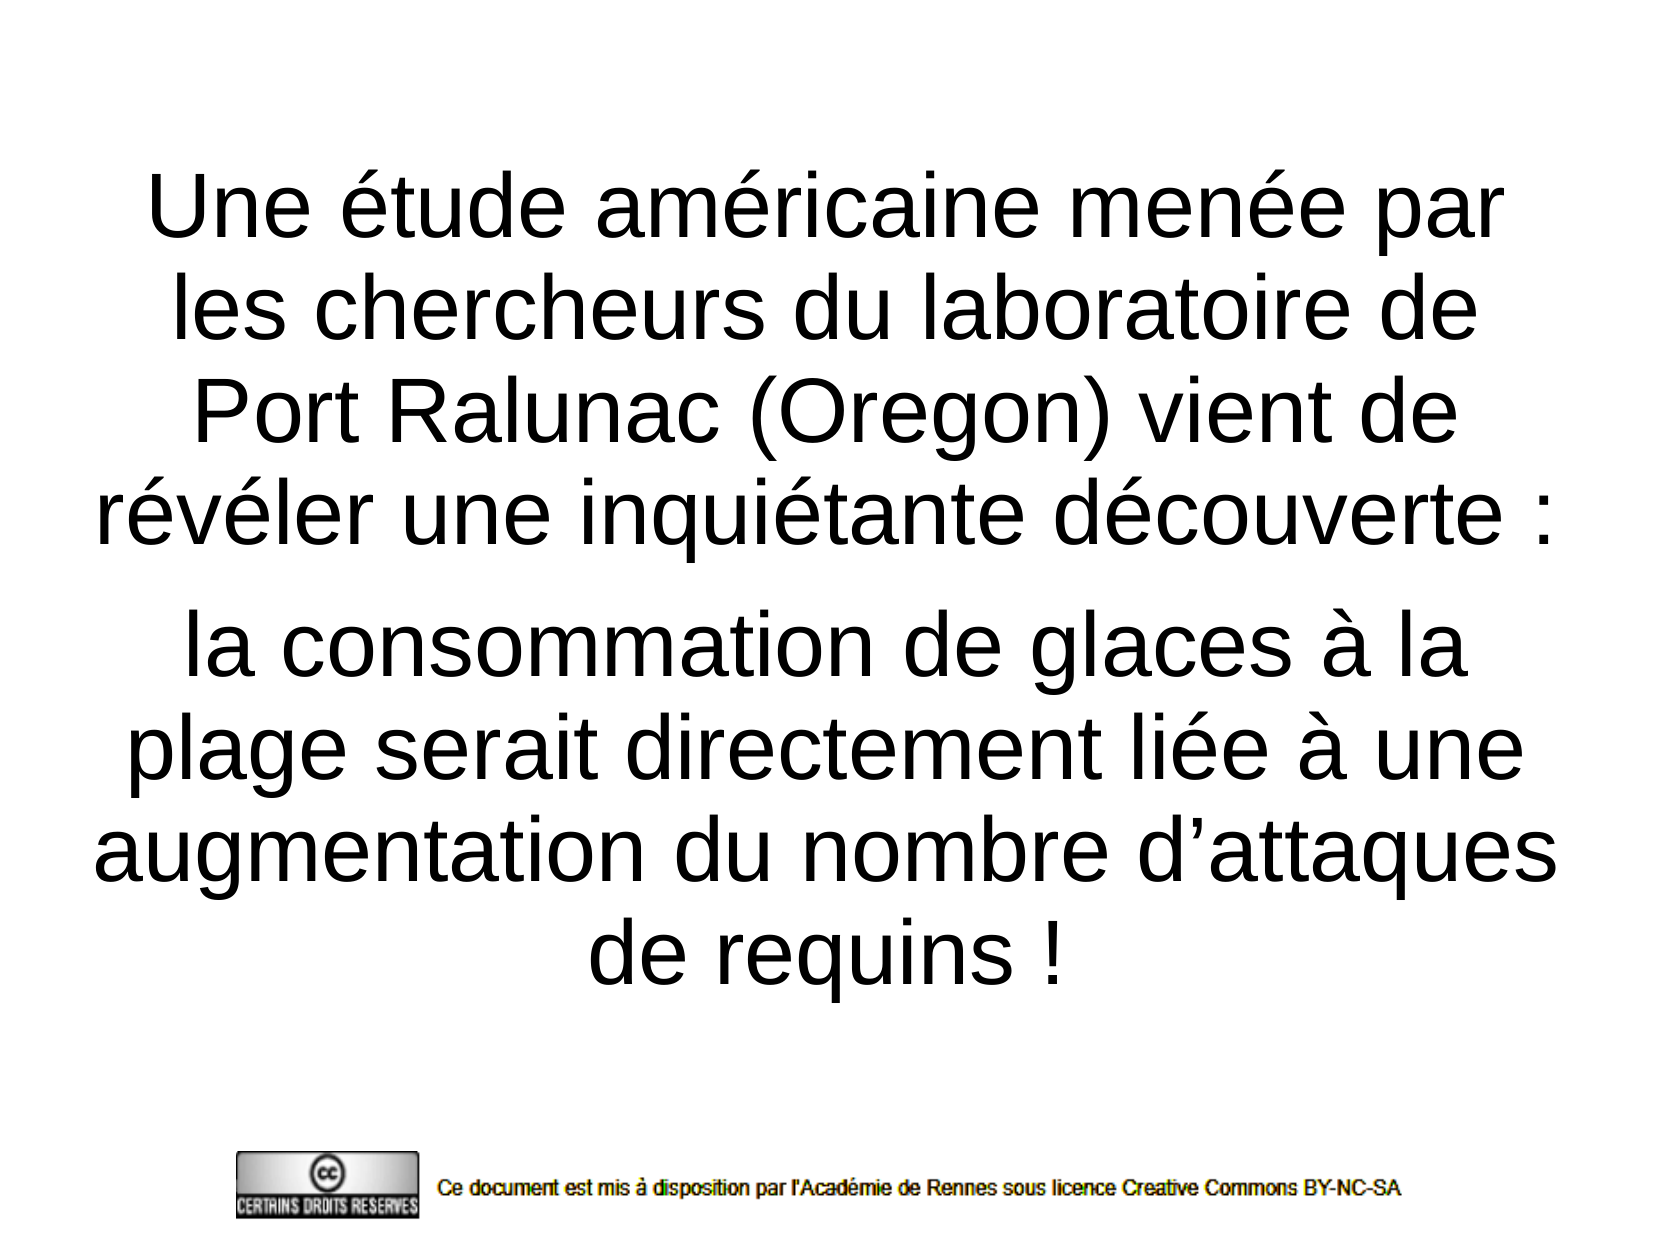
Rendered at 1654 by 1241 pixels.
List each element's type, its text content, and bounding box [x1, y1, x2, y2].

subtitle Une étude américaine menée par les chercheurs du laboratoire de Port Ralunac (Oregon) vient de révéler une inquiétante découverte : la consommation de glaces à la plage serait directement liée à une augmentation du nombre d’attaques de requins ! [82, 49, 1571, 1109]
picture [236, 1151, 1418, 1228]
